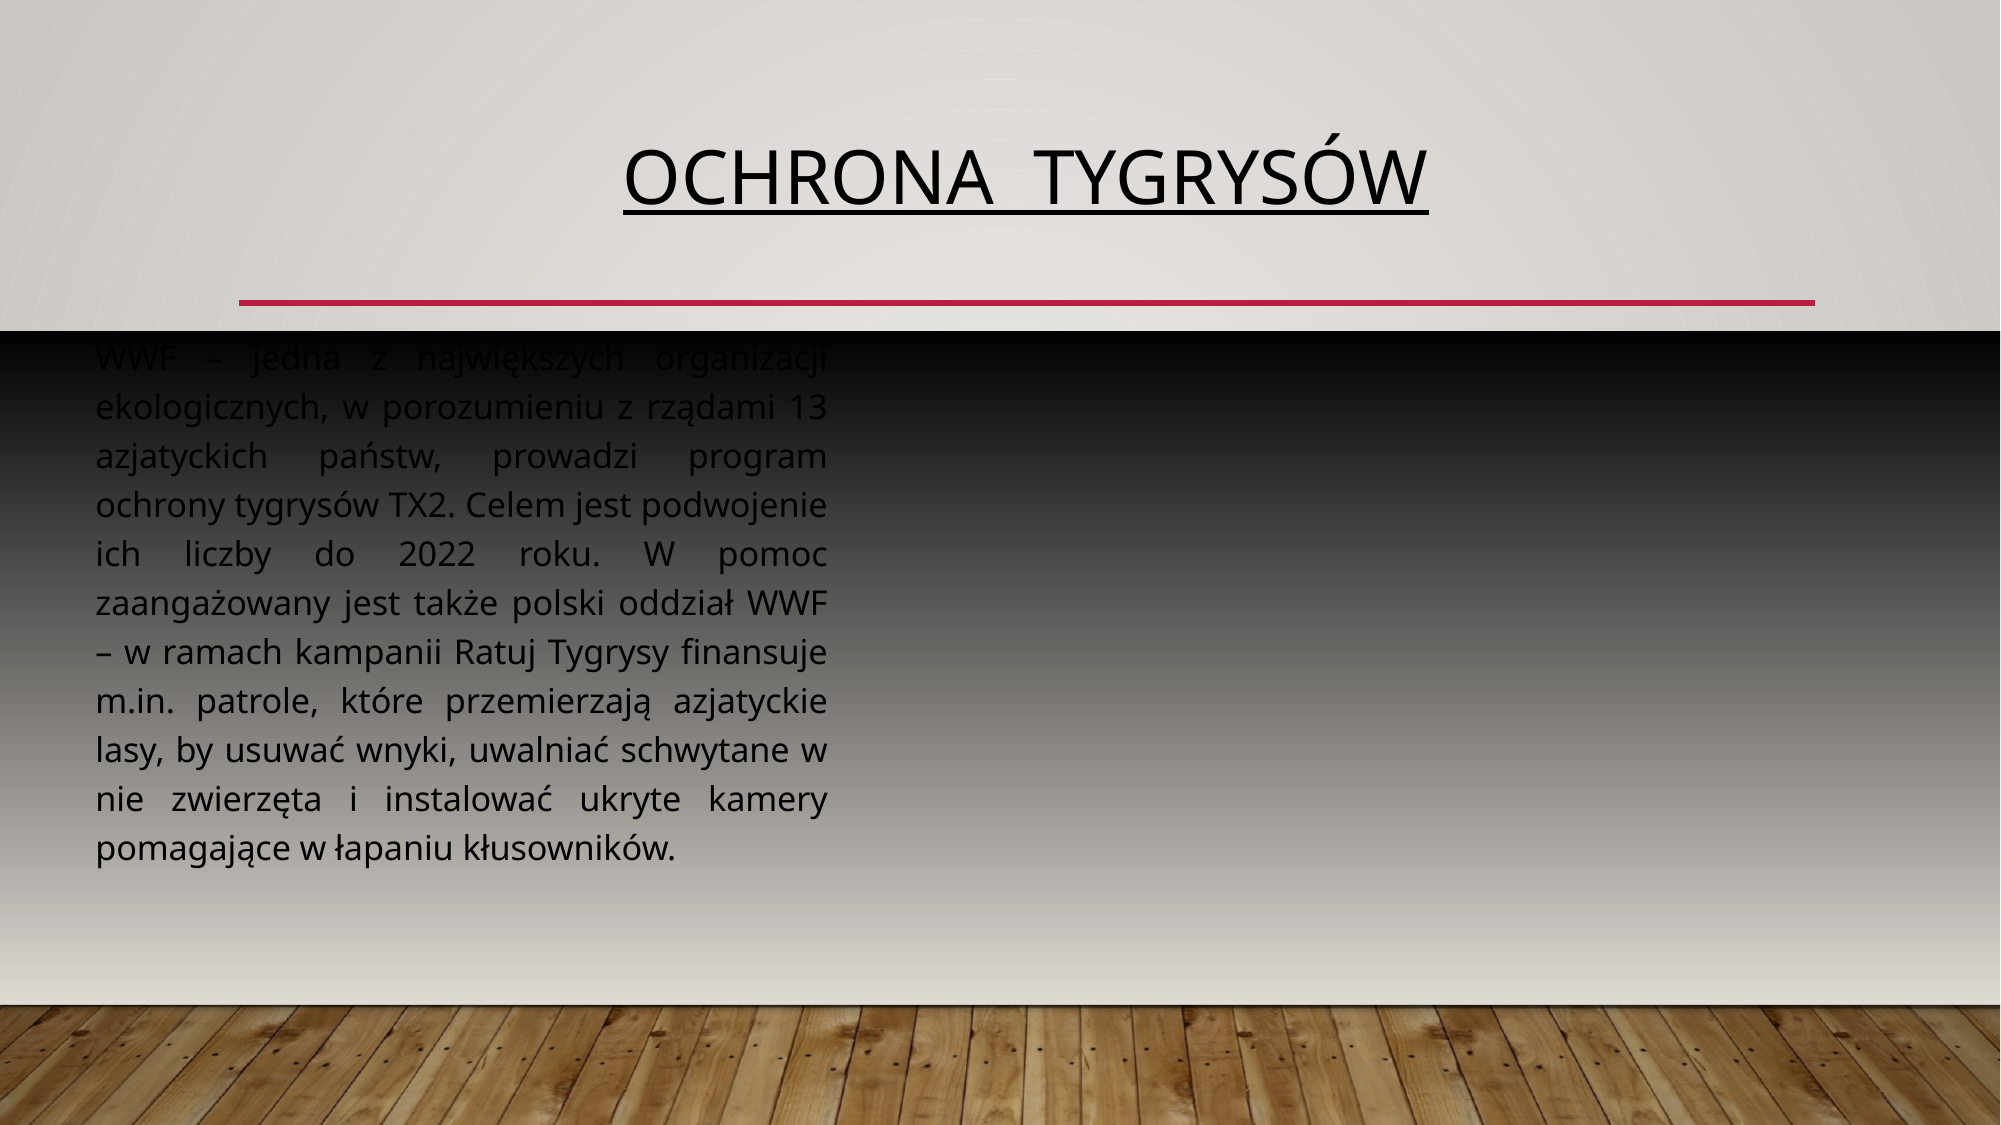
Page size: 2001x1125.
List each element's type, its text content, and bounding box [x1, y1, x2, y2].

title Ochrona tygrysów [237, 132, 1814, 306]
list WWF – jedna z największych organizacji ekologicznych, w porozumieniu z rządami 13 azjatyckich państw, prowadzi program ochrony tygrysów TX2. Celem jest podwojenie ich liczby do 2022 roku. W pomoc zaangażowany jest także polski oddział WWF – w ramach kampanii Ratuj Tygrysy finansuje m.in. patrole, które przemierzają azjatyckie lasy, by usuwać wnyki, uwalniać schwytane w nie zwierzęta i instalować ukryte kamery pomagające w łapaniu kłusowników. [80, 321, 843, 924]
picture [861, 321, 1933, 924]
